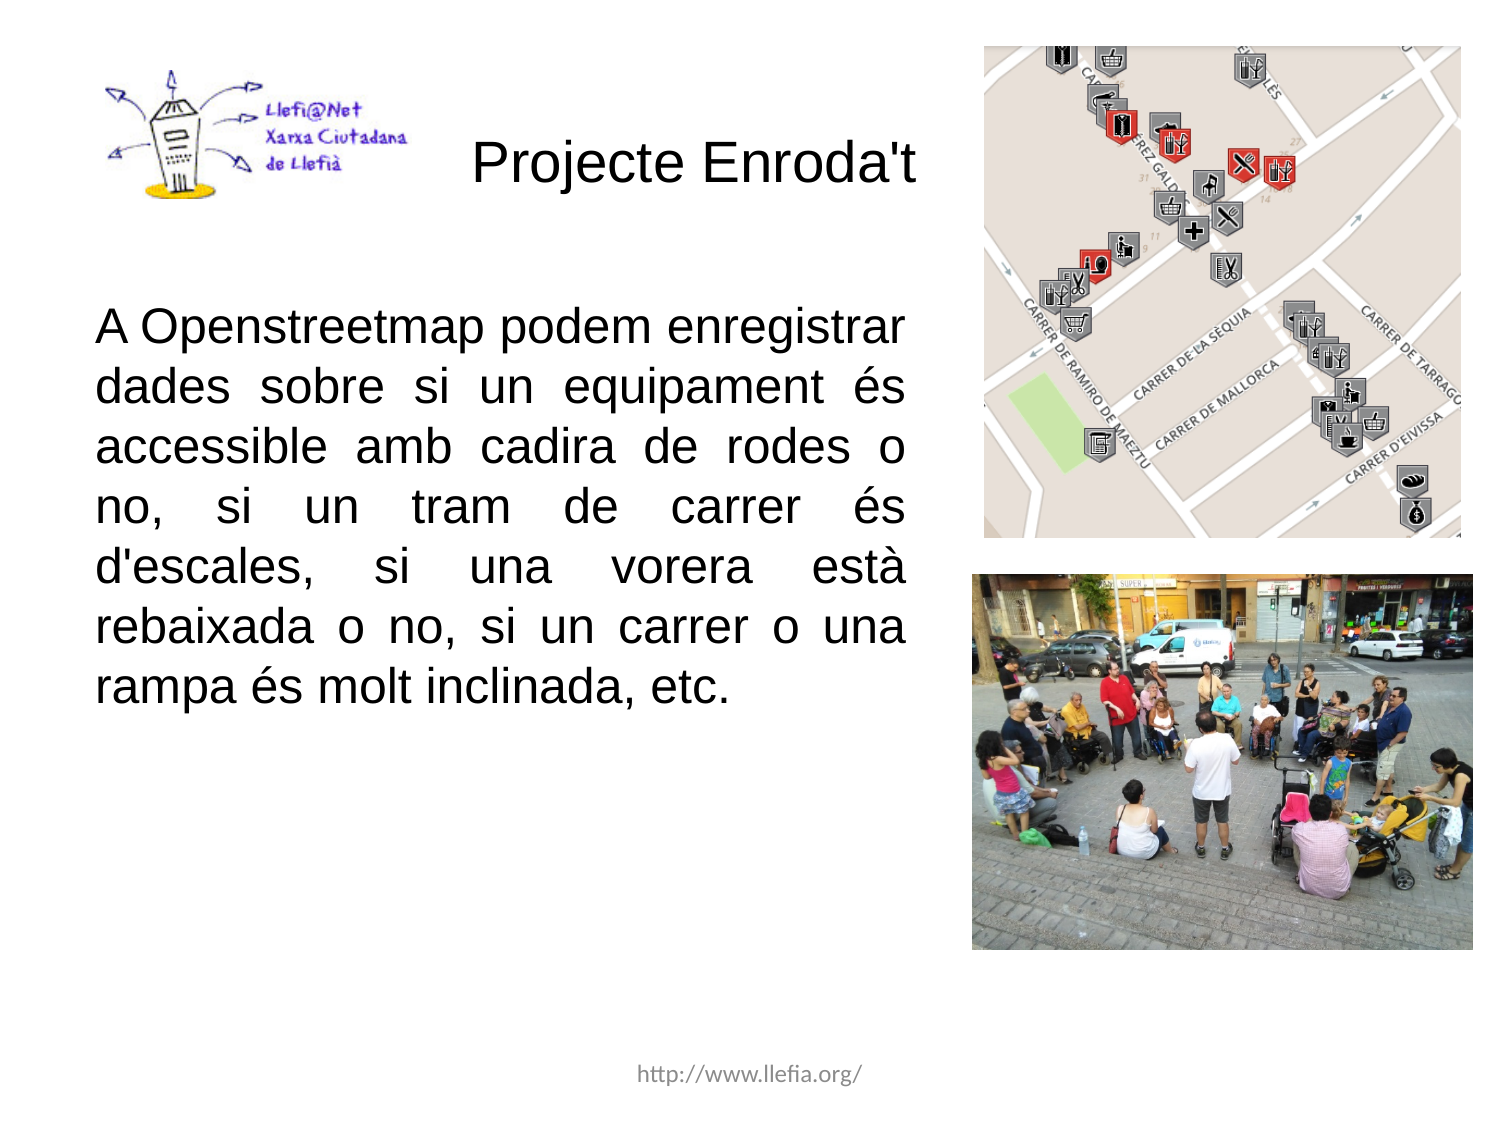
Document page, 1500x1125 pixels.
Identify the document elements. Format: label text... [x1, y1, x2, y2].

list A Openstreetmap podem enregistrar dades sobre si un equipament és accessible amb cadira de rodes o no, si un tram de carrer és d'escales, si una vorera està rebaixada o no, si un carrer o una rampa és molt inclinada, etc. [23, 286, 922, 792]
text_box http://www.llefia.org/ [512, 1042, 988, 1103]
text_box Projecte Enroda't [456, 117, 1418, 203]
picture [984, 46, 1461, 538]
picture [105, 70, 412, 199]
picture [972, 574, 1473, 950]
